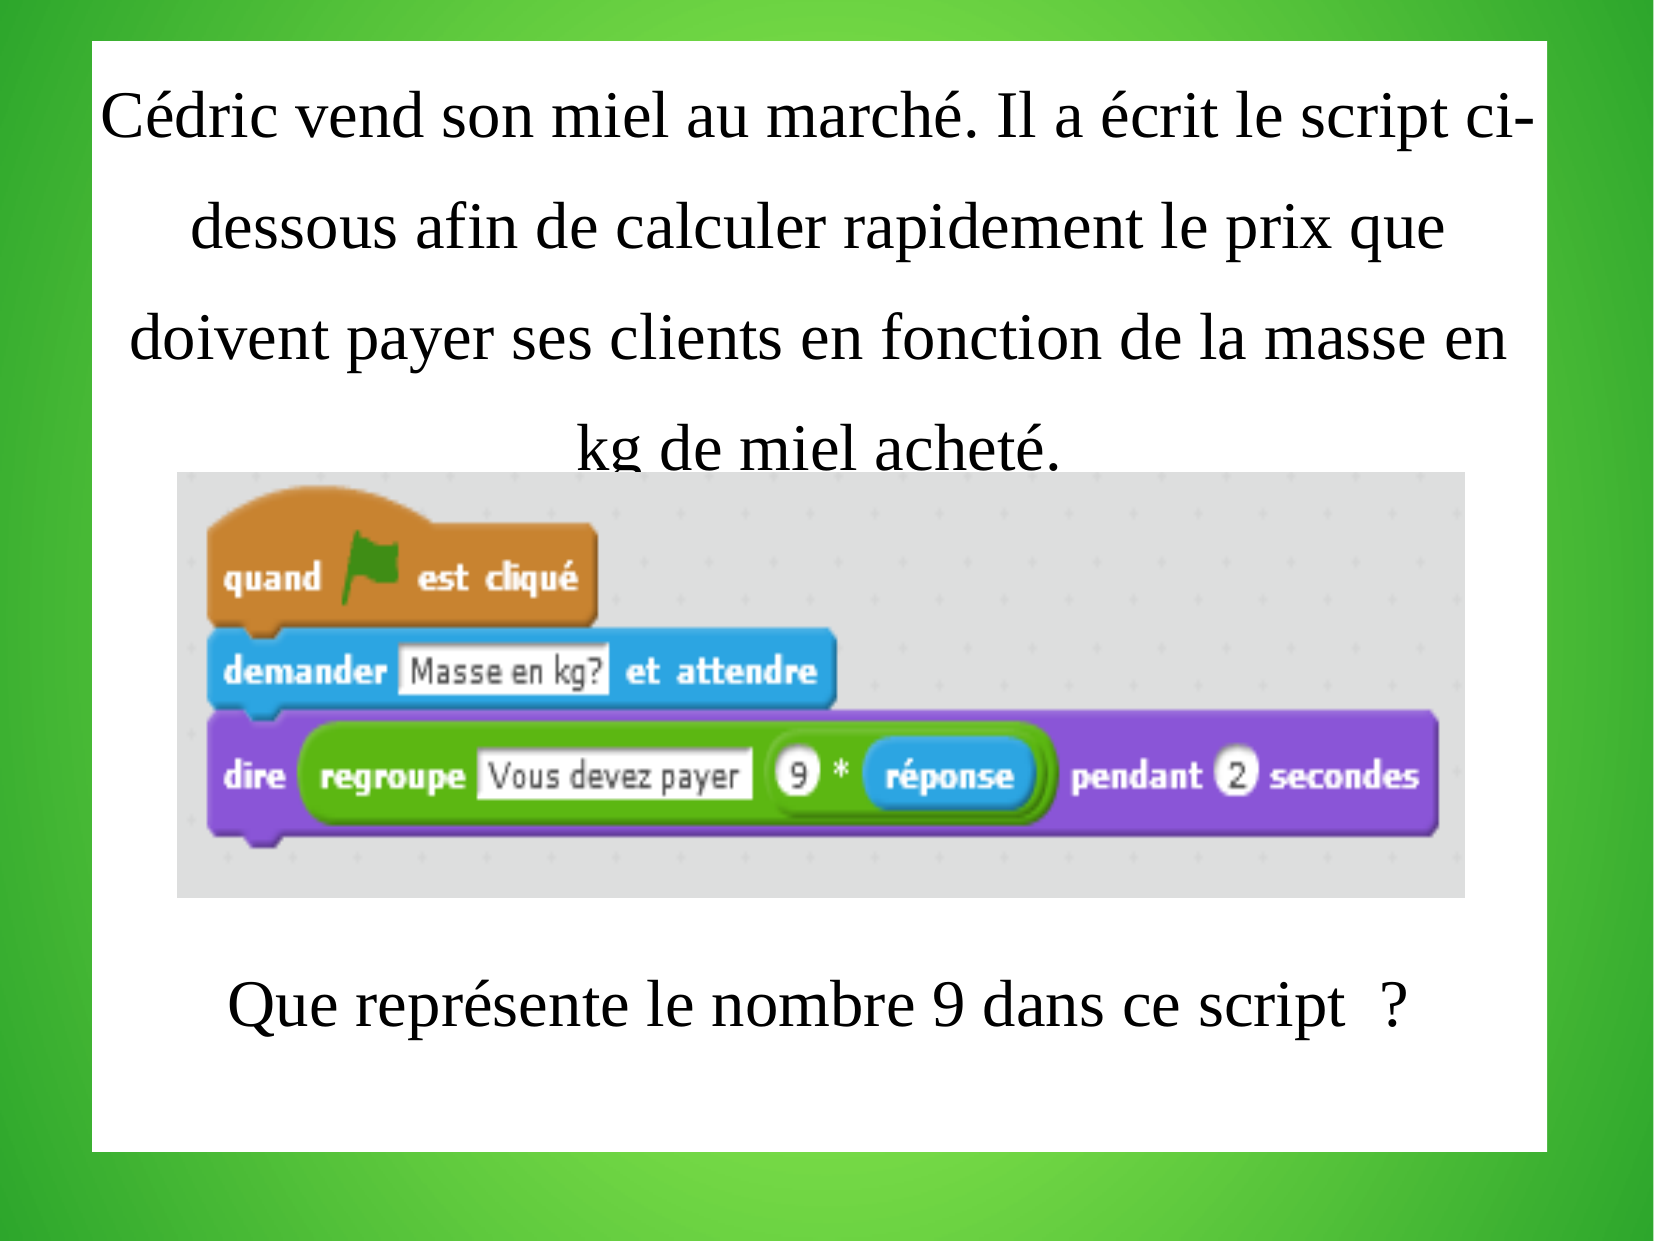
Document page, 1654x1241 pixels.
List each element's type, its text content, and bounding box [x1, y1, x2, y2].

text_box Cédric vend son miel au marché. Il a écrit le script ci-dessous afin de calculer rapidement le prix que doivent payer ses clients en fonction de la masse en kg de miel acheté. Que représente le nombre 9 dans ce script ? [92, 59, 1548, 1134]
picture [177, 472, 1465, 898]
title [82, 0, 1571, 325]
picture [0, 0, 1654, 1241]
